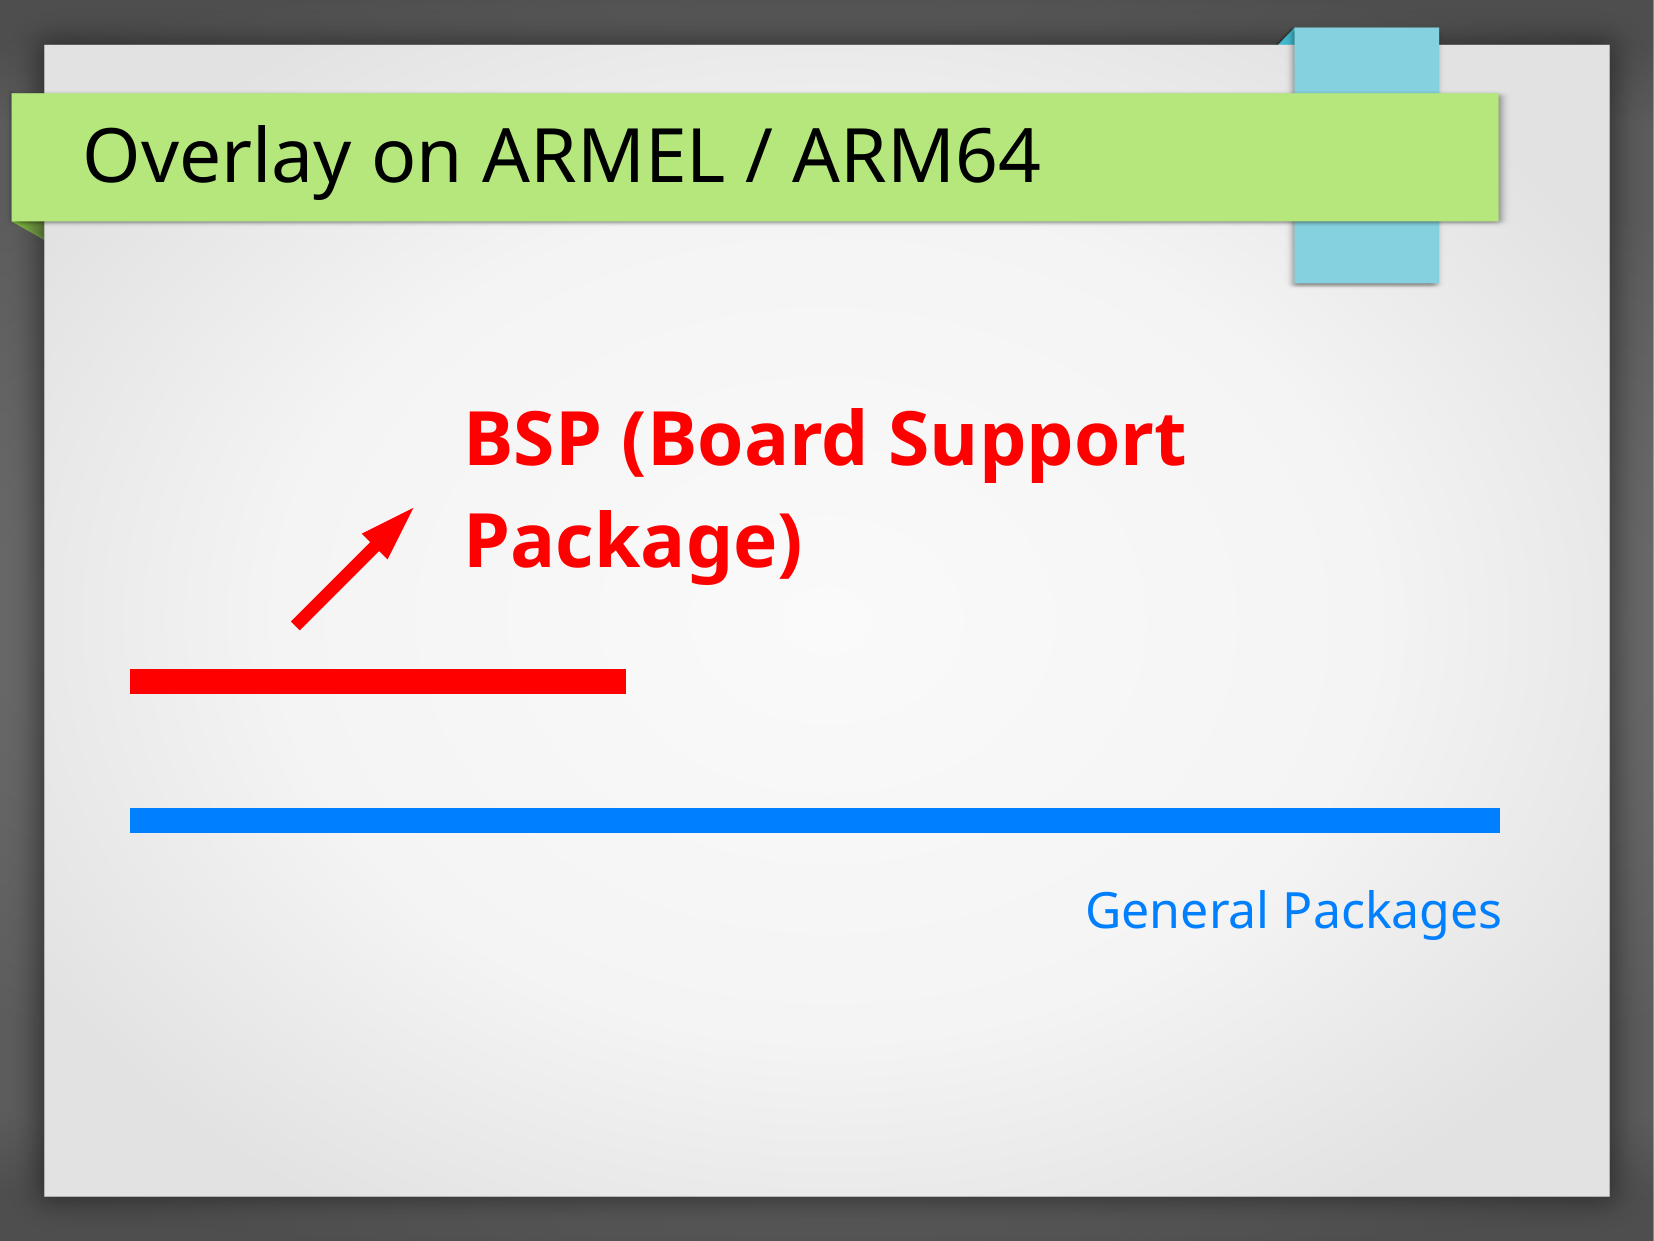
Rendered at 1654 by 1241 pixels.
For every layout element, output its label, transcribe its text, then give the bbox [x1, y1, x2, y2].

title Overlay on ARMEL / ARM64 [82, 94, 1264, 213]
picture [0, 0, 1654, 1241]
text_box General Packages [637, 867, 1518, 1031]
text_box BSP (Board Support Package) [448, 377, 1512, 504]
